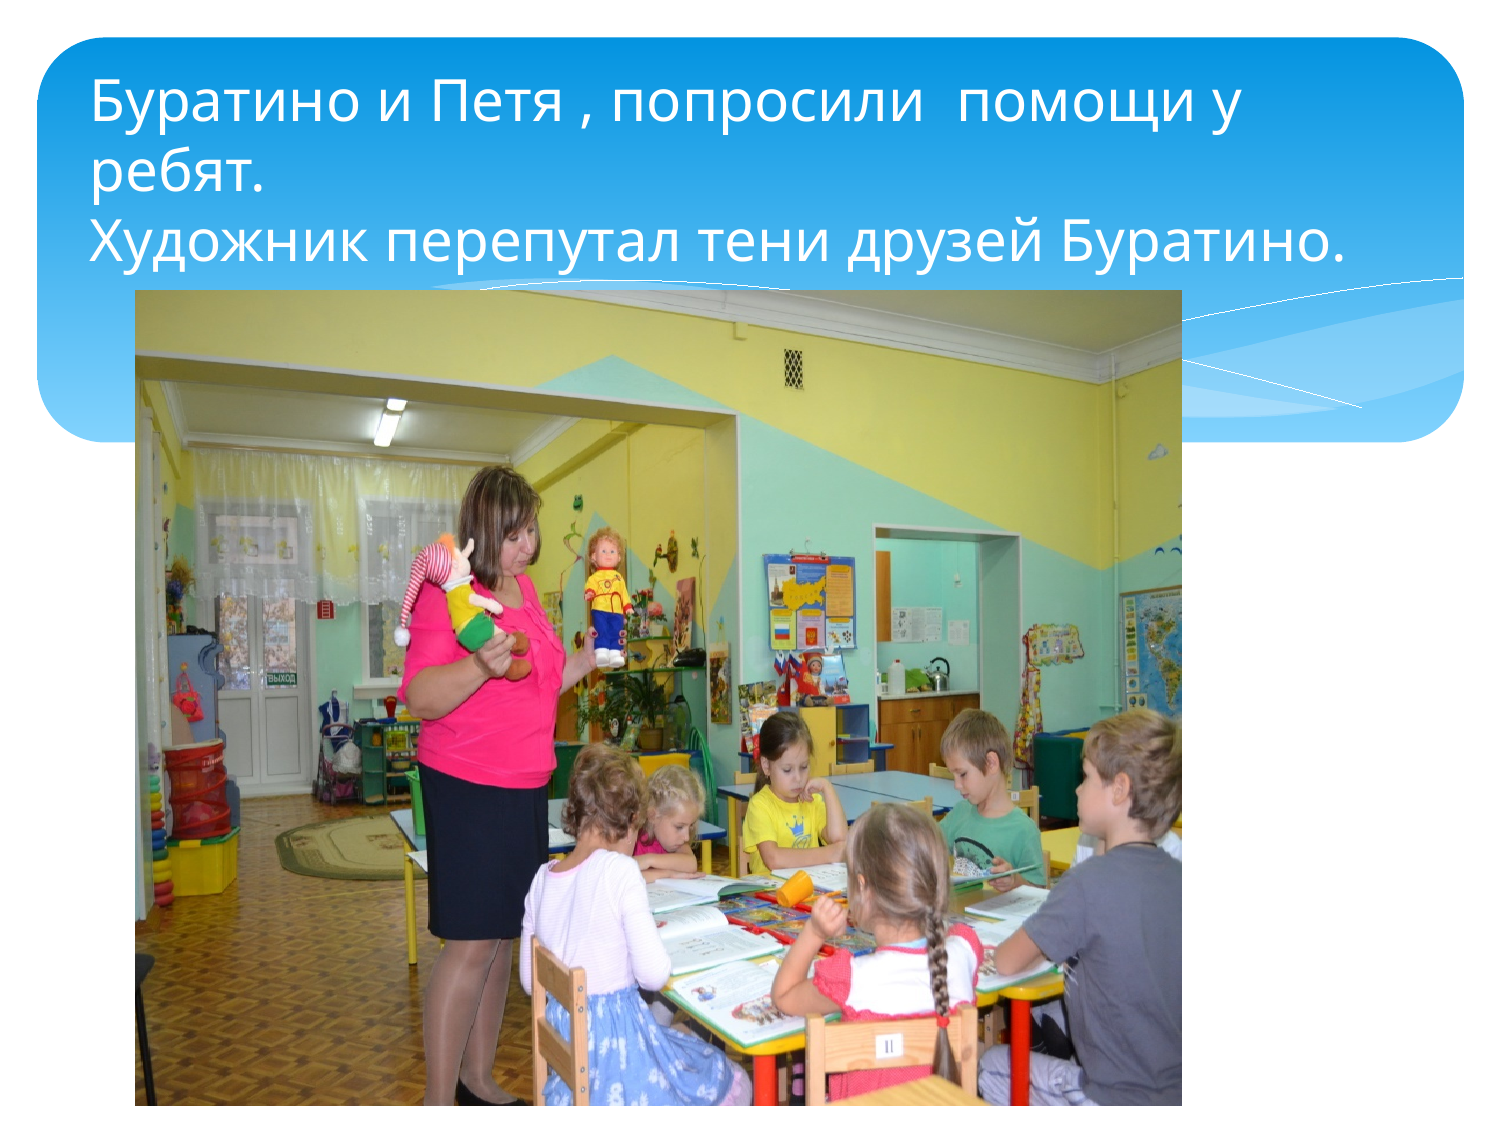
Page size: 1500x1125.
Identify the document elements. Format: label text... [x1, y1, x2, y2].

title Буратино и Петя , попросили помощи у ребят. Художник перепутал тени друзей Буратино. [75, 55, 1425, 197]
picture [135, 290, 1182, 1106]
